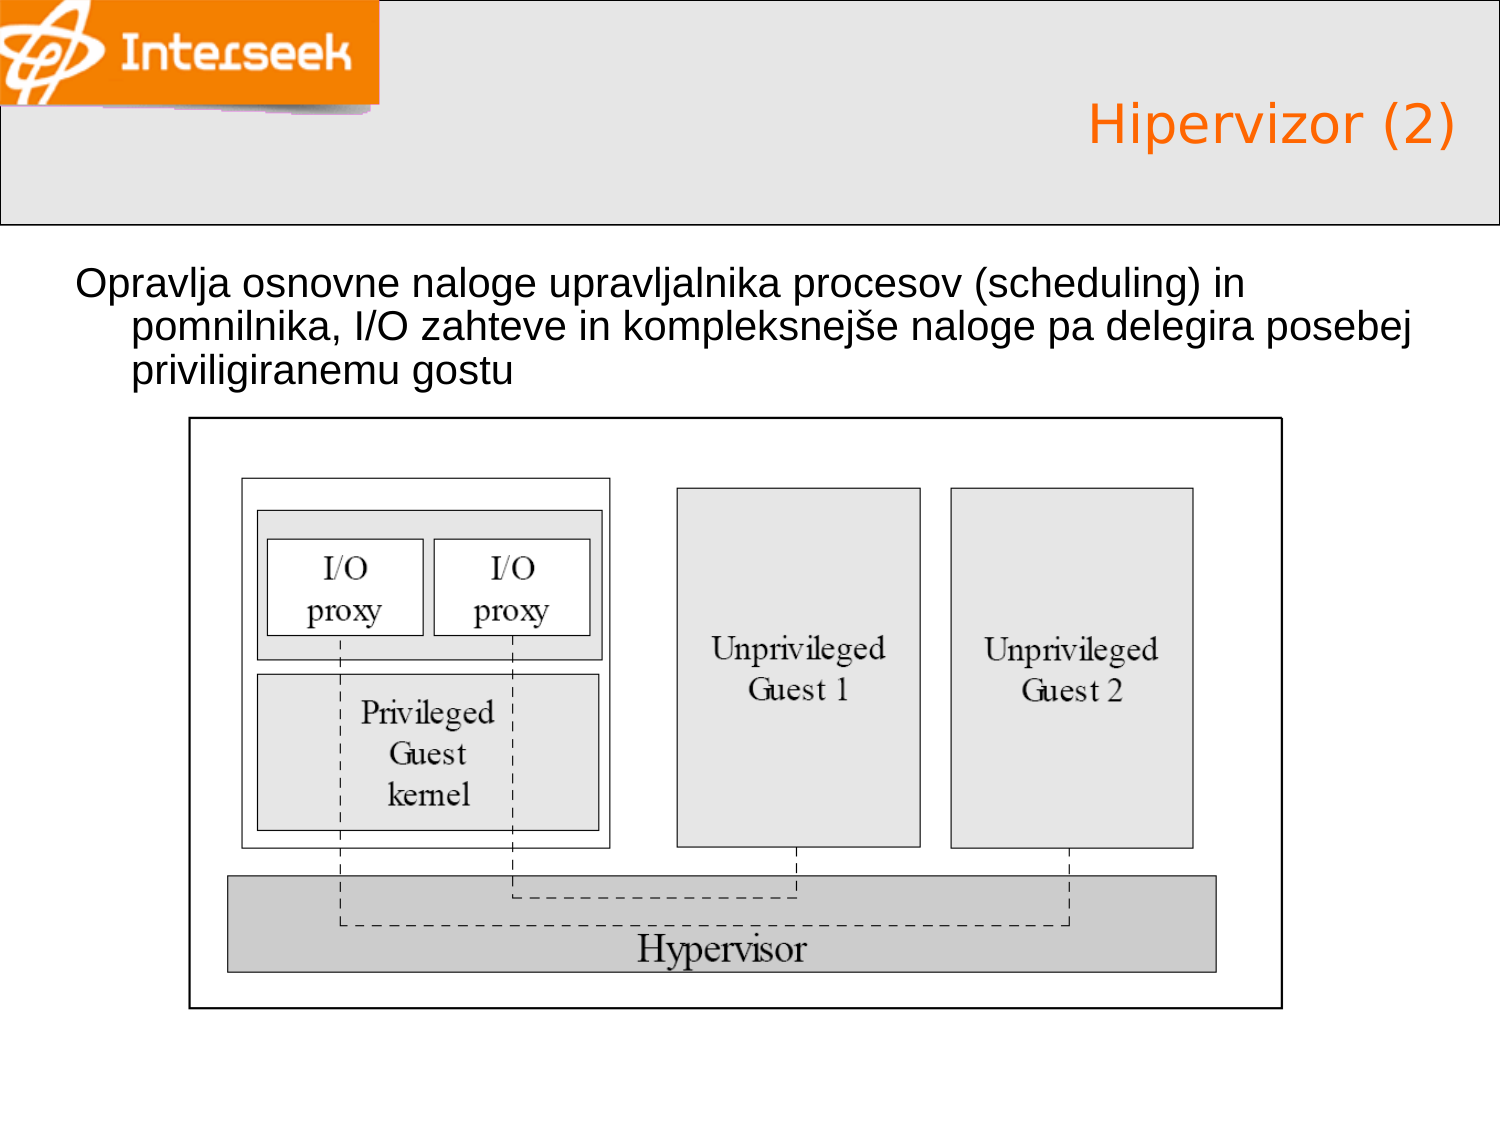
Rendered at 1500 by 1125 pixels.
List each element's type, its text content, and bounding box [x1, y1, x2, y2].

text_box [0, 0, 1500, 225]
picture [0, 0, 410, 120]
title Hipervizor (2) [430, 31, 1459, 220]
list Opravlja osnovne naloge upravljalnika procesov (scheduling) in pomnilnika, I/O zahteve in kompleksnejše naloge pa delegira posebej priviligiranemu gostu [75, 263, 1425, 1006]
picture [183, 408, 1293, 1016]
